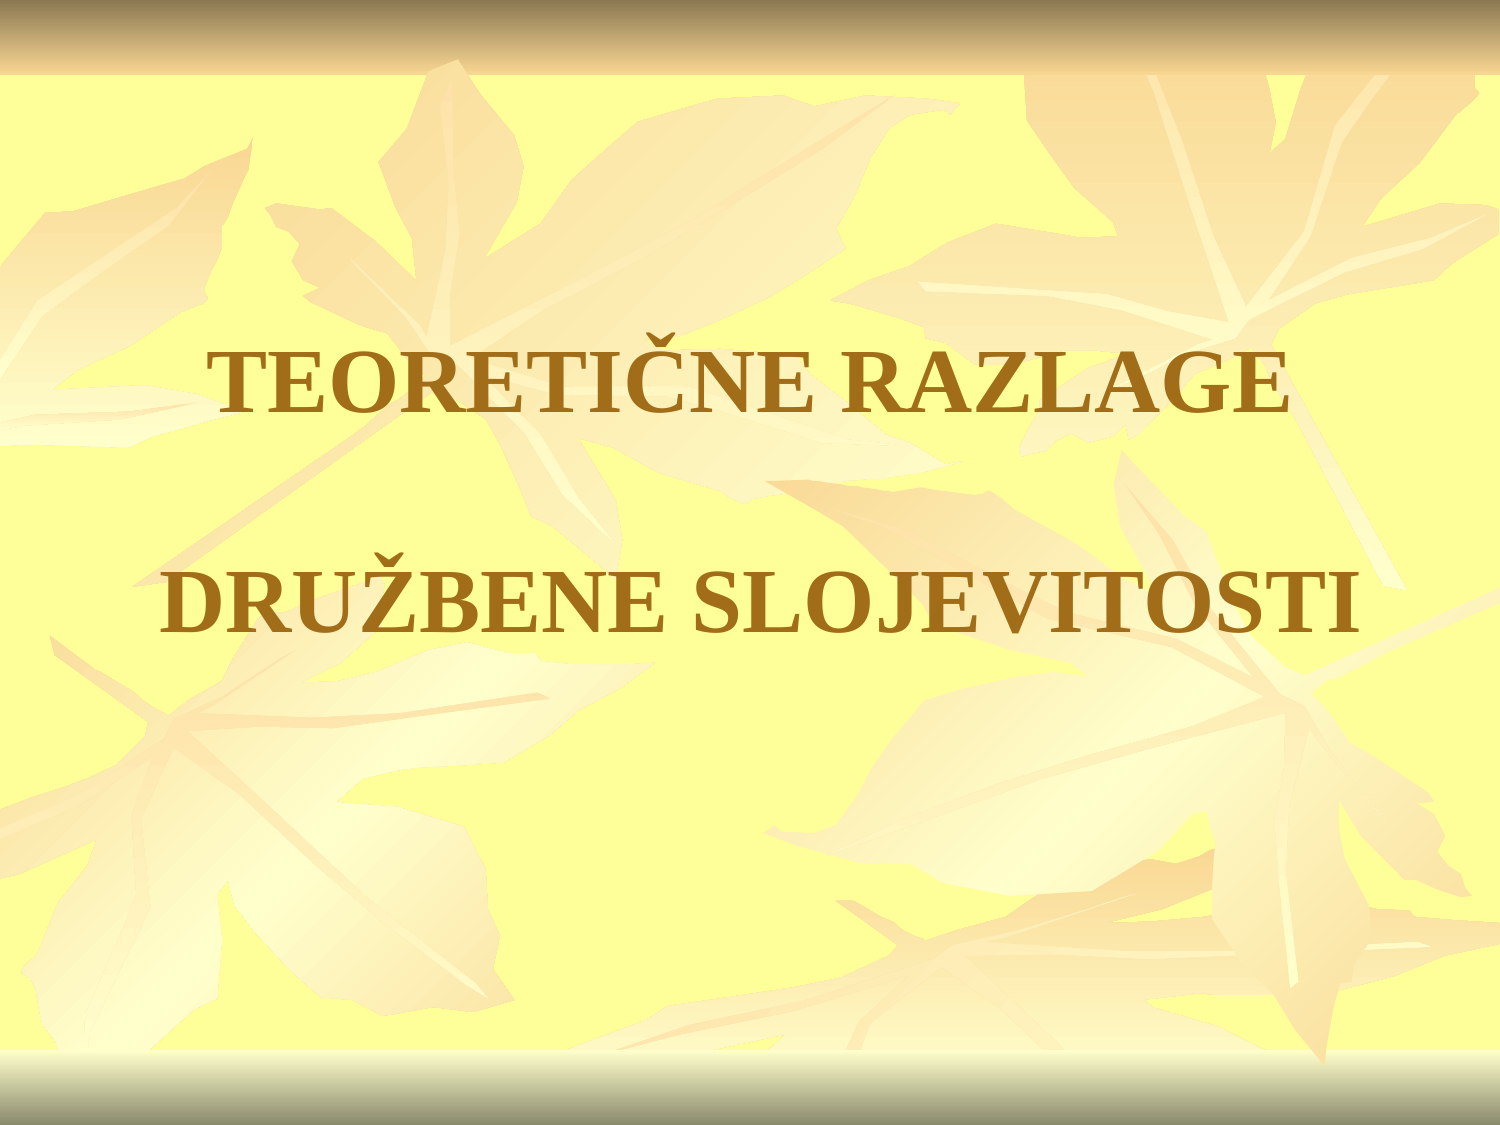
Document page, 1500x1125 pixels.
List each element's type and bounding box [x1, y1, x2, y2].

list [0, 125, 1500, 1078]
